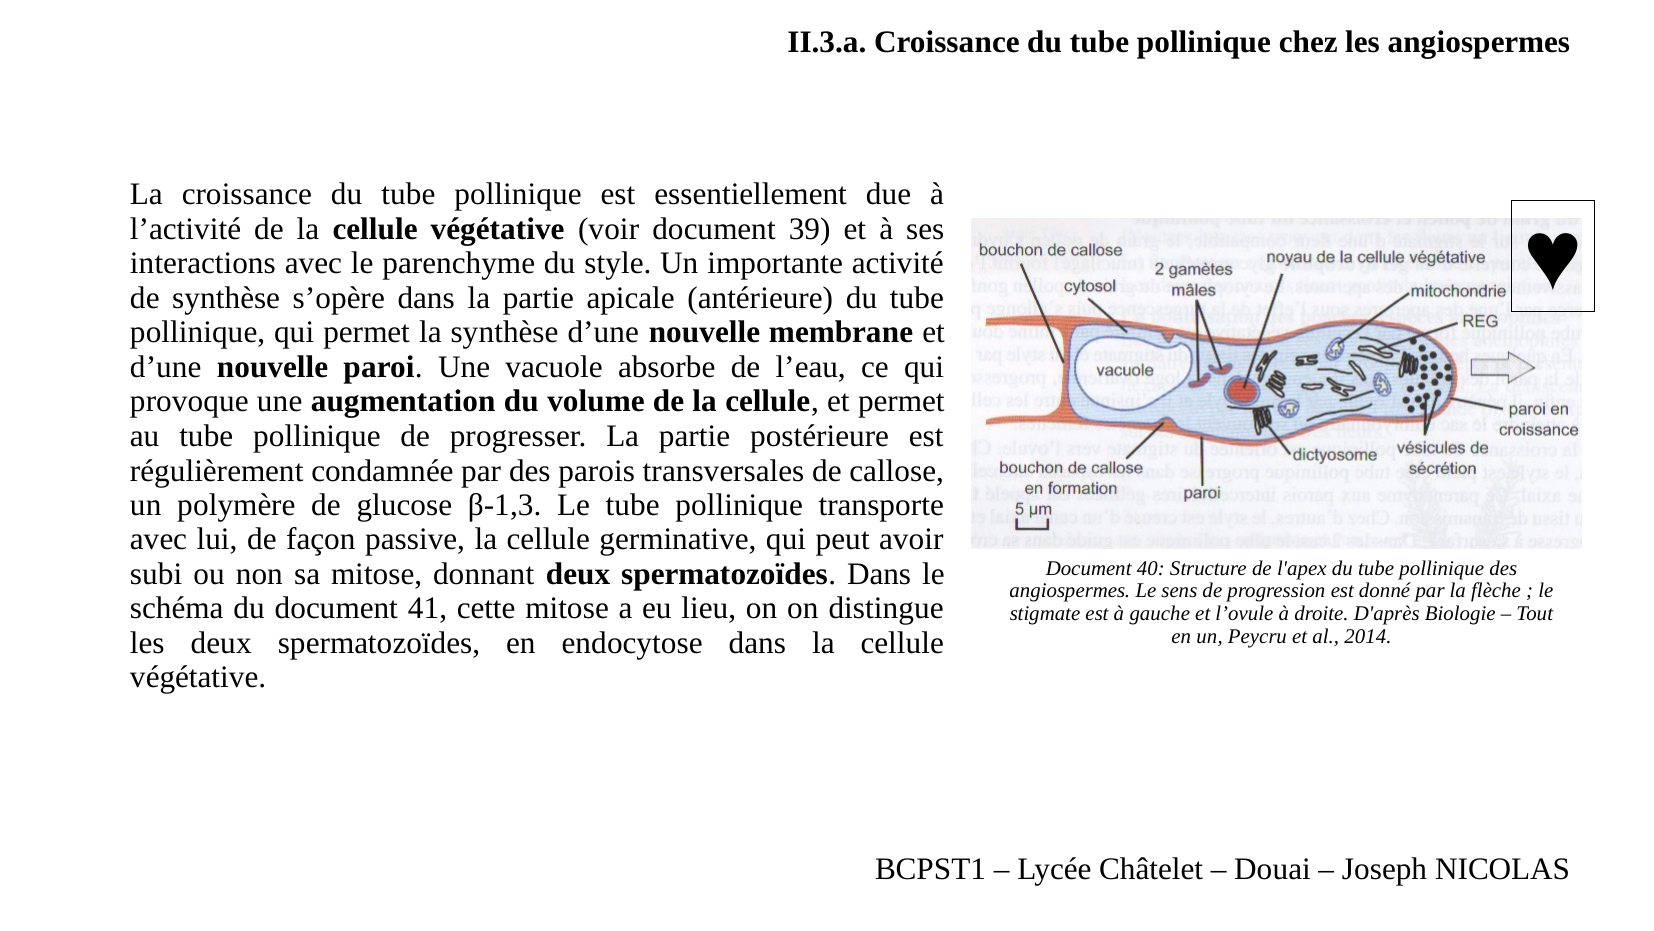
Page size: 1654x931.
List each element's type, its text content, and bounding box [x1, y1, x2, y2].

text_box BCPST1 – Lycée Châtelet – Douai – Joseph NICOLAS [637, 832, 1571, 905]
picture [970, 217, 1583, 550]
text_box Document 40: Structure de l'apex du tube pollinique des angiospermes. Le sens de progression est donné par la flèche ; le stigmate est à gauche et l’ovule à droite. D'après Biologie – Tout en un, Peycru et al., 2014. [998, 556, 1565, 649]
text_box La croissance du tube pollinique est essentiellement due à l’activité de la cellule végétative (voir document 39) et à ses interactions avec le parenchyme du style. Un importante activité de synthèse s’opère dans la partie apicale (antérieure) du tube pollinique, qui permet la synthèse d’une nouvelle membrane et d’une nouvelle paroi. Une vacuole absorbe de l’eau, ce qui provoque une augmentation du volume de la cellule, et permet au tube pollinique de progresser. La partie postérieure est régulièrement condamnée par des parois transversales de callose, un polymère de glucose β-1,3. Le tube pollinique transporte avec lui, de façon passive, la cellule germinative, qui peut avoir subi ou non sa mitose, donnant deux spermatozoïdes. Dans le schéma du document 41, cette mitose a eu lieu, on on distingue les deux spermatozoïdes, en endocytose dans la cellule végétative. [129, 177, 945, 695]
text_box II.3.a. Croissance du tube pollinique chez les angiospermes [165, 5, 1572, 78]
text_box ♥ [1511, 200, 1595, 312]
